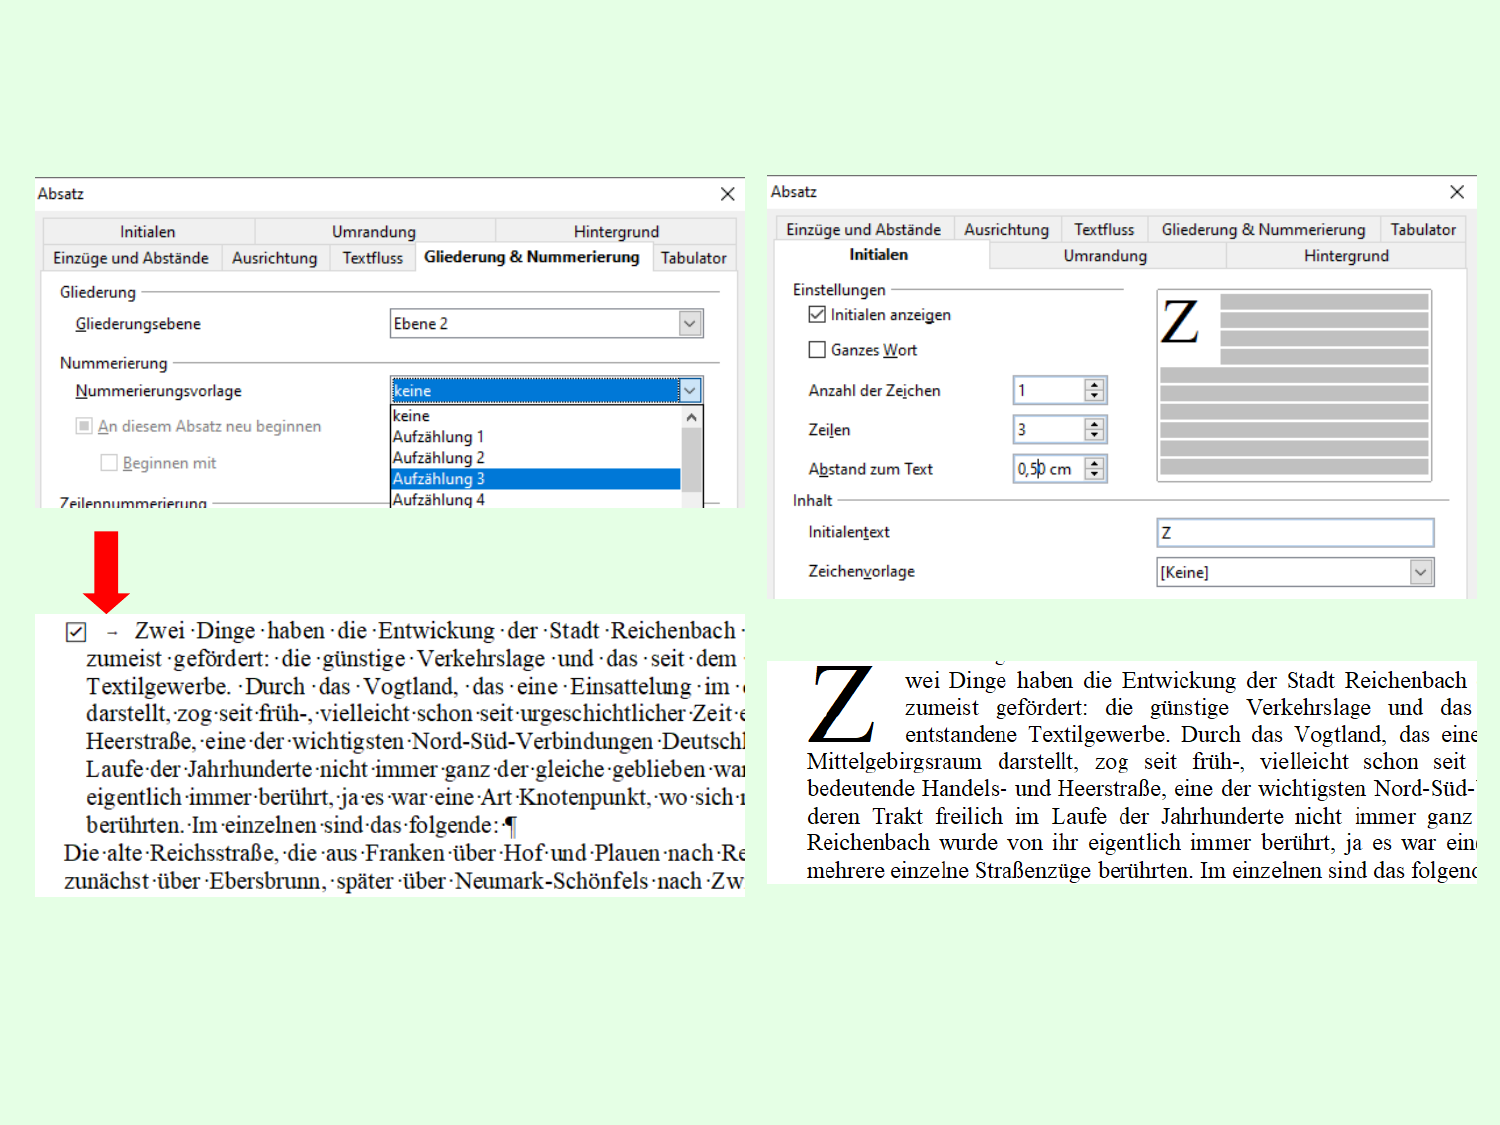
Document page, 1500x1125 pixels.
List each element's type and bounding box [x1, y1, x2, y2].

picture [767, 661, 1477, 885]
text_box [82, 531, 130, 614]
picture [767, 175, 1477, 599]
picture [35, 614, 745, 897]
picture [35, 177, 745, 508]
